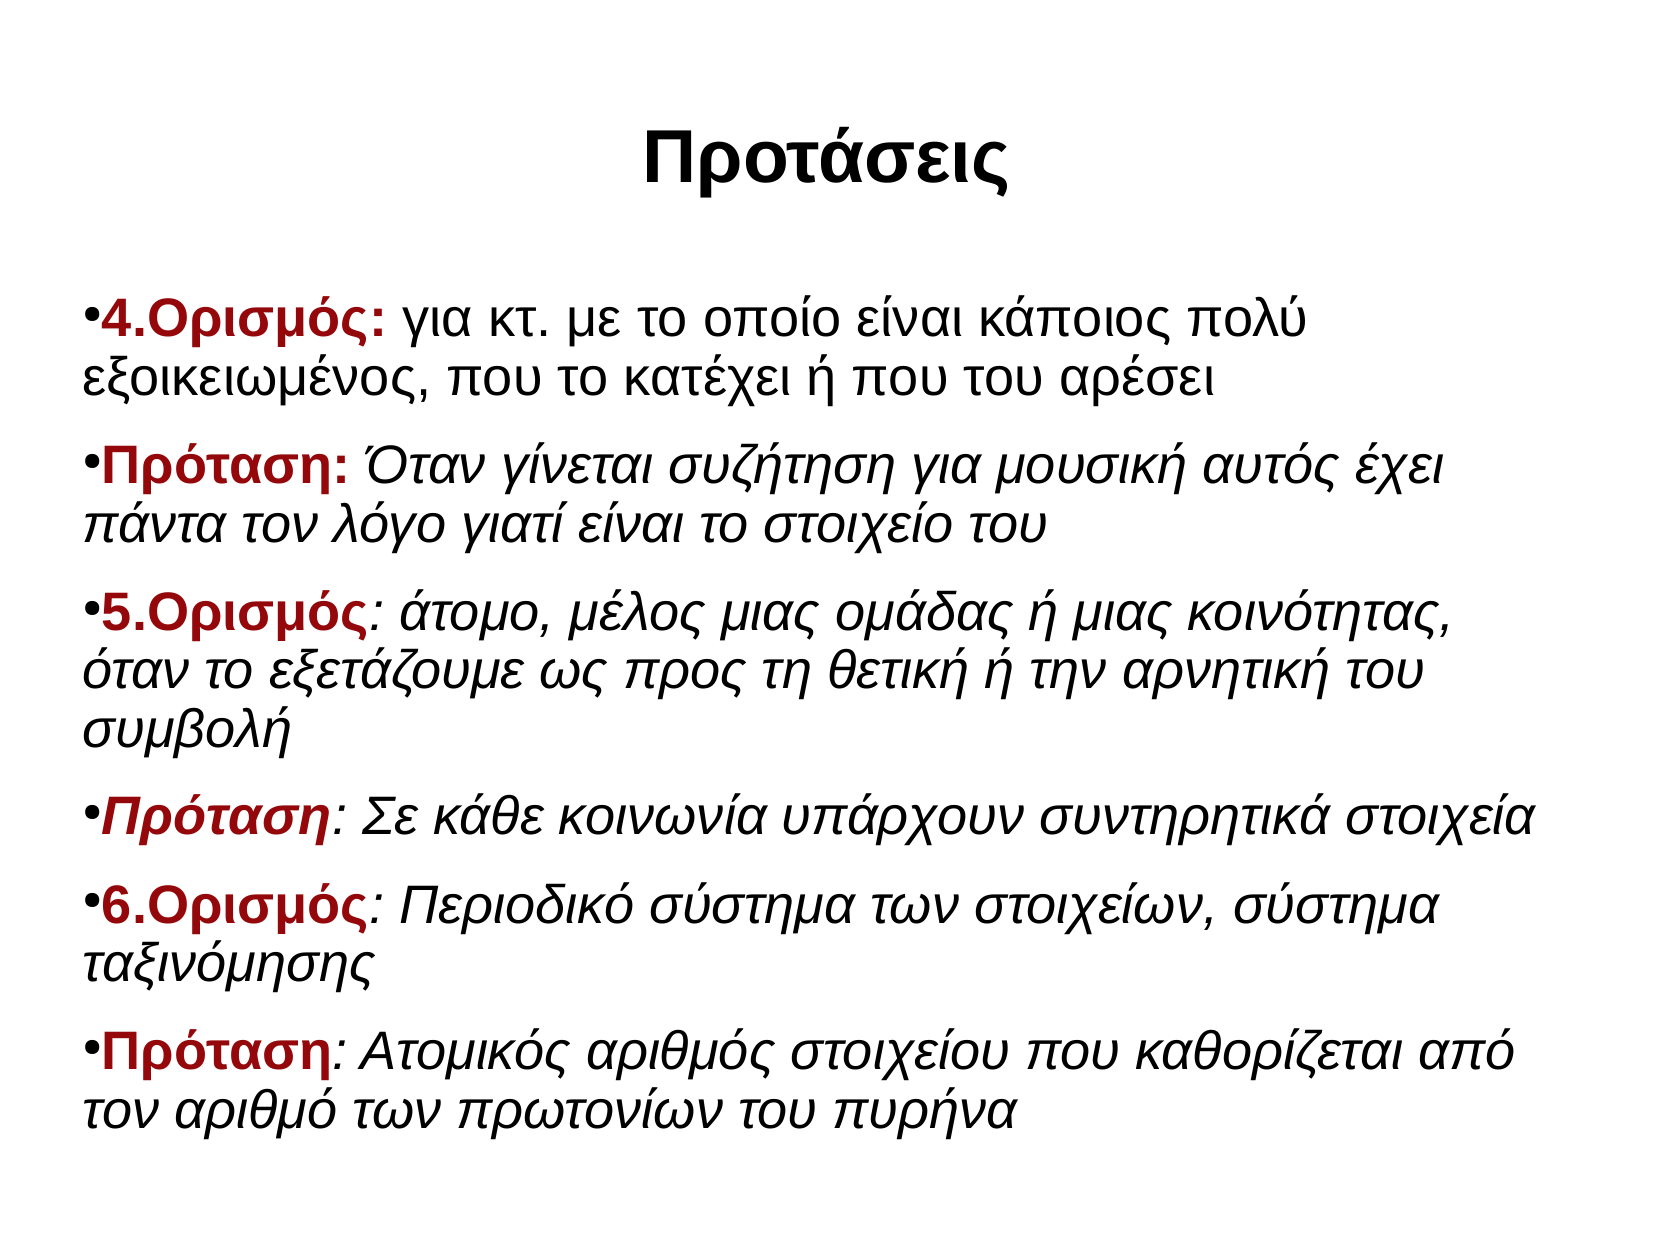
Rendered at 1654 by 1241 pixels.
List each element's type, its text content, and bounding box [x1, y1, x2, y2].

list 4.Ορισμός: για κτ. με το οποίο είναι κάποιος πολύ εξοικειωμένος, που το κατέχει ή που του αρέσει Πρόταση: Όταν γίνεται συζήτηση για μουσική αυτός έχει πάντα τον λόγο γιατί είναι το στοιχείο του 5.Ορισμός: άτομο, μέλος μιας ομάδας ή μιας κοινότητας, όταν το εξετάζουμε ως προς τη θετική ή την αρνητική του συμβολή Πρόταση: Σε κάθε κοινωνία υπάρχουν συντηρητικά στοιχεία 6.Ορισμός: Περιοδικό σύστημα των στοιχείων, σύστημα ταξινόμησης Πρόταση: Ατομικός αριθμός στοιχείου που καθορίζεται από τον αριθμό των πρωτονίων του πυρήνα [82, 290, 1571, 1177]
title Προτάσεις [82, 49, 1571, 257]
